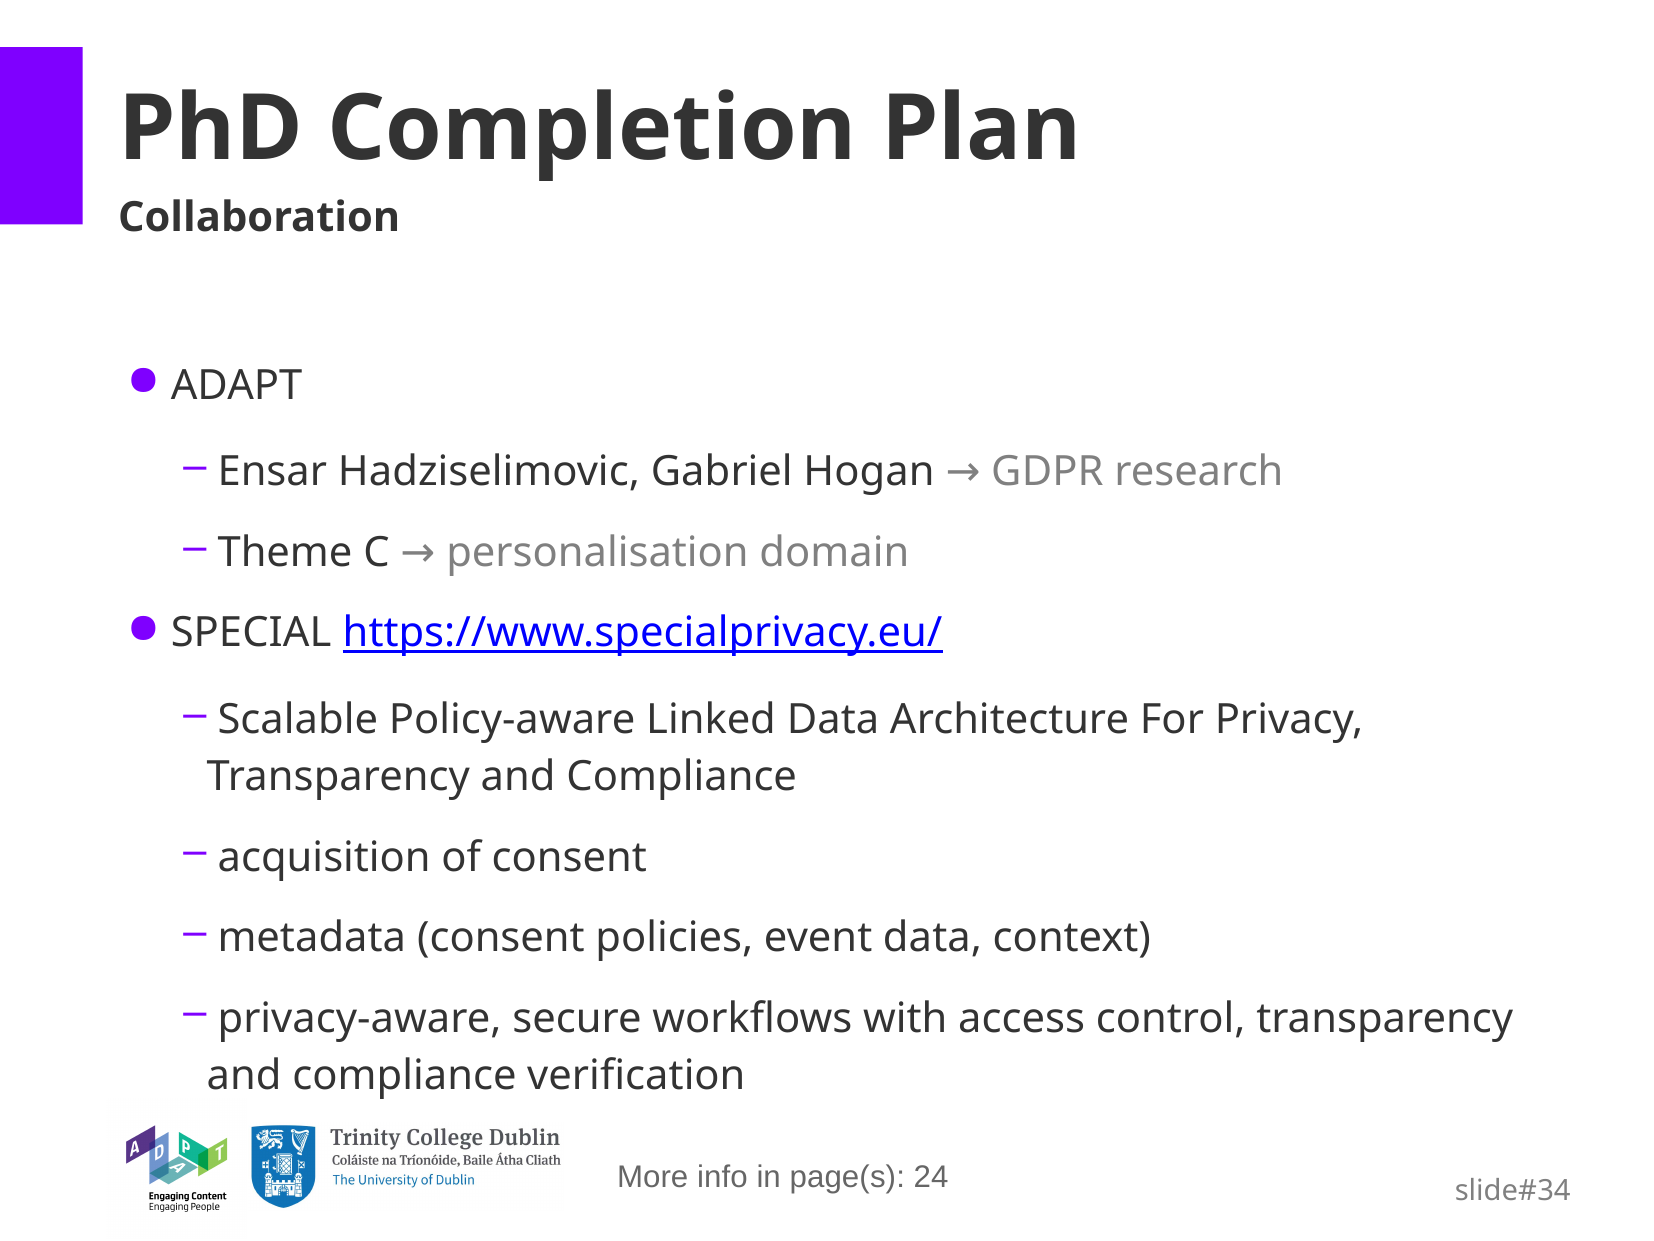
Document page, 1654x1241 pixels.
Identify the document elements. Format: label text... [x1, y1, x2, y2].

picture [106, 1098, 247, 1239]
text_box More info in page(s): 24 [602, 1151, 1418, 1202]
picture [248, 1122, 564, 1211]
list ADAPT Ensar Hadziselimovic, Gabriel Hogan → GDPR research Theme C → personalisation domain SPECIAL https://www.specialprivacy.eu/ Scalable Policy-aware Linked Data Architecture For Privacy, Transparency and Compliance acquisition of consent metadata (consent policies, event data, context) privacy-aware, secure workflows with access control, transparency and compliance verification [118, 354, 1536, 1074]
title PhD Completion Plan Collaboration [118, 49, 1571, 257]
